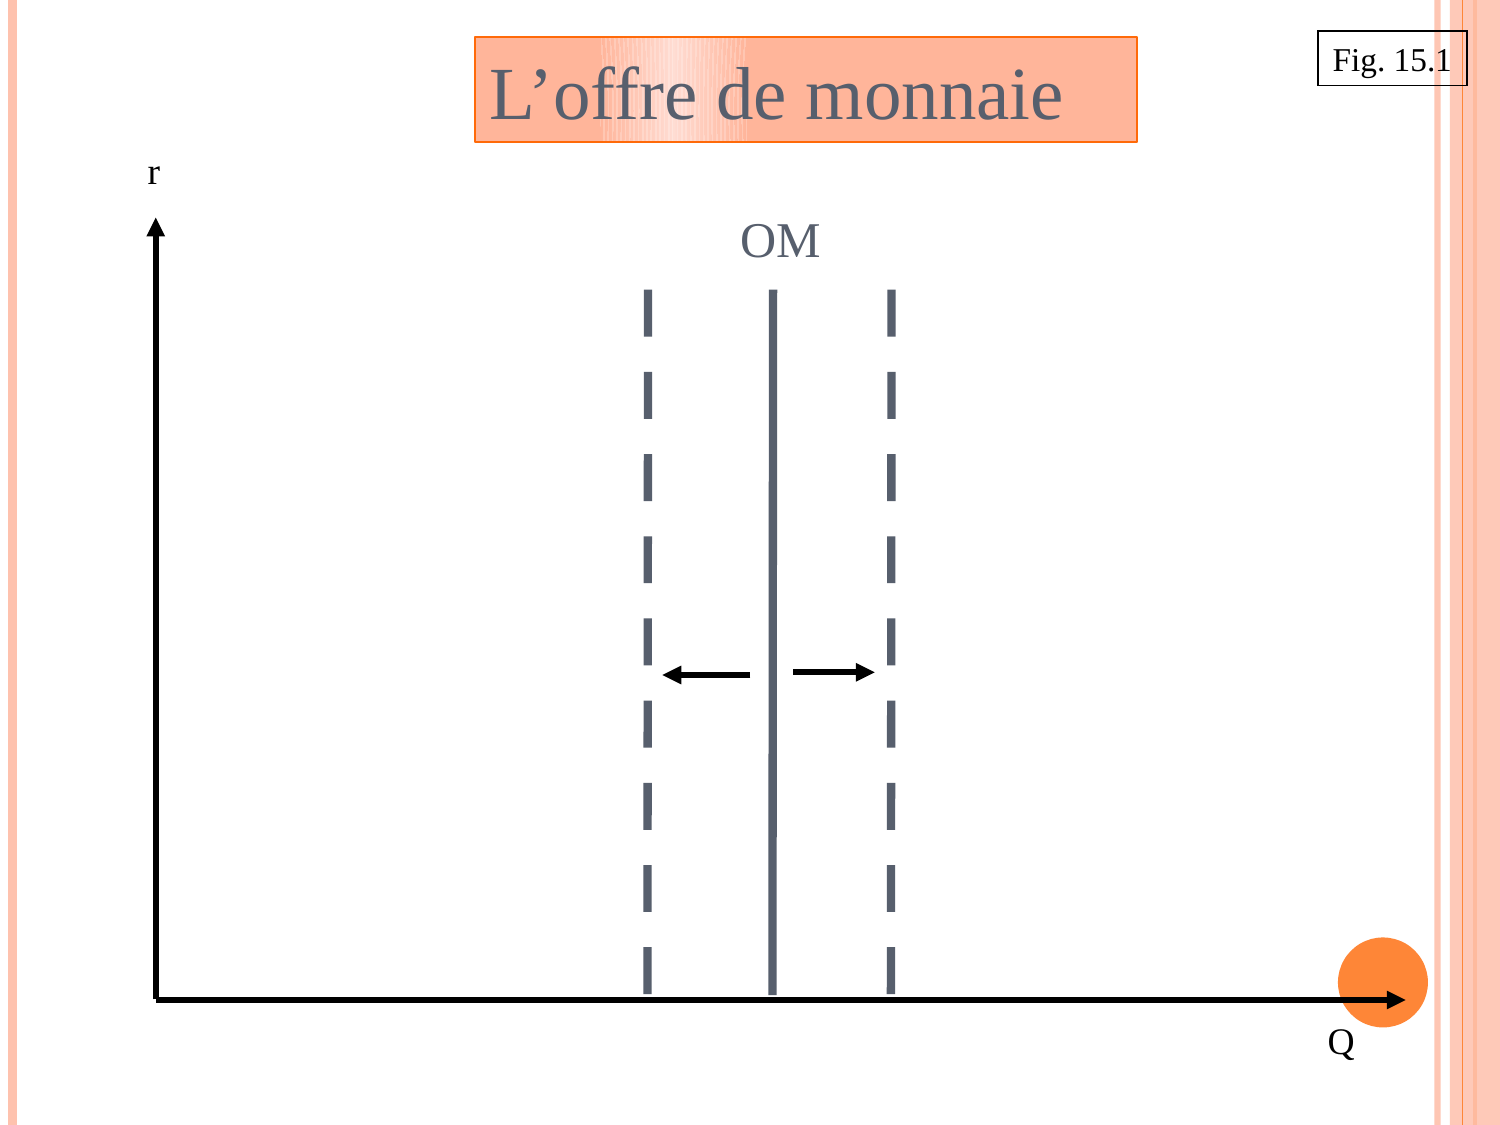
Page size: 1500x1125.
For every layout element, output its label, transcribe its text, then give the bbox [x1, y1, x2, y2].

text_box Fig. 15.1 [1317, 30, 1468, 86]
text_box OM [725, 199, 836, 275]
text_box Q [1312, 1009, 1425, 1070]
text_box r [132, 139, 208, 200]
text_box L’offre de monnaie [474, 37, 1138, 143]
